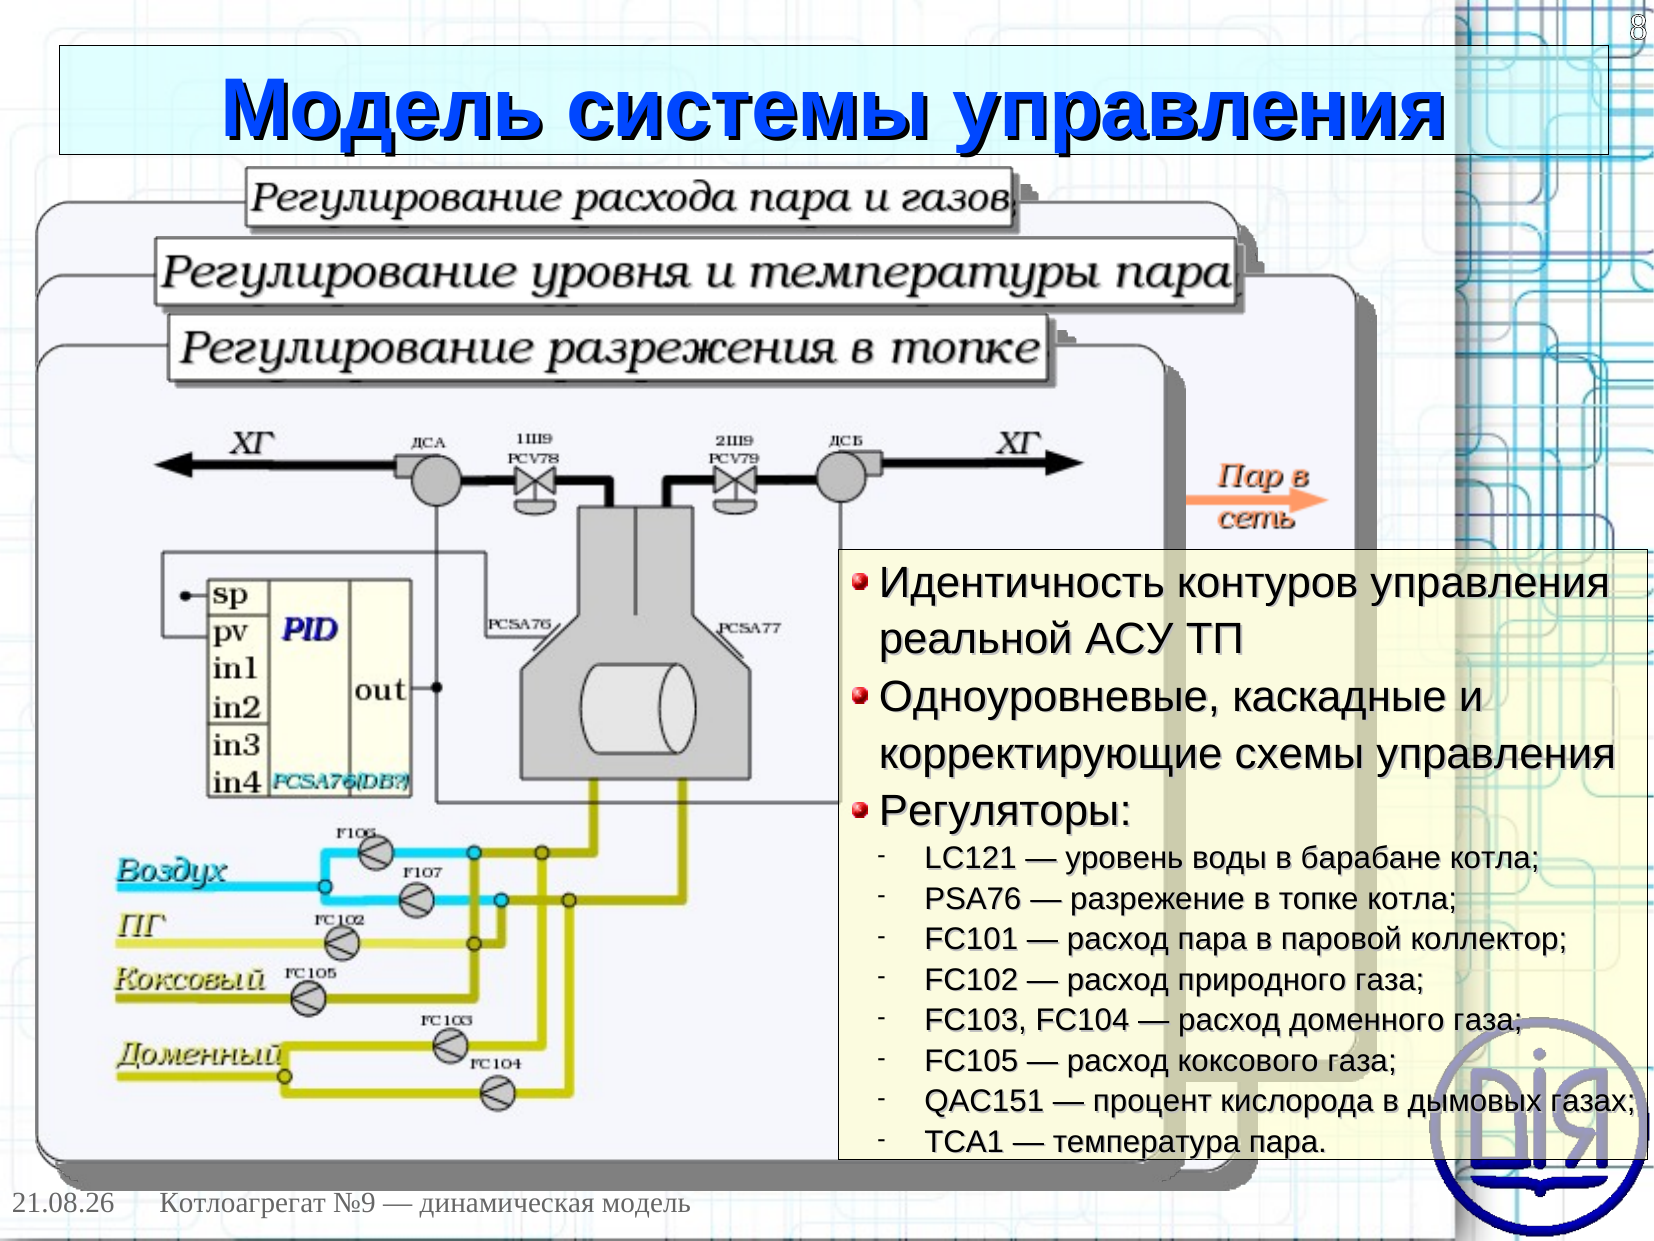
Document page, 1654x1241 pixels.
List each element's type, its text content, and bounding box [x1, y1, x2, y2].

title Модель системы управления [59, 46, 1609, 154]
picture [0, 0, 1654, 1241]
list Идентичность контуров управления реальной АСУ ТП Одноуровневые, каскадные и корректирующие схемы управления Регуляторы: LC121 — уровень воды в барабане котла; PSA76 — разрежение в топке котла; FC101 — расход пара в паровой коллектор; FC102 — расход природного газа; FC103, FC104 — расход доменного газа; FC105 — расход коксового газа; QAC151 — процент кислорода в дымовых газах; TCA1 — температура пара. [838, 549, 1648, 1151]
